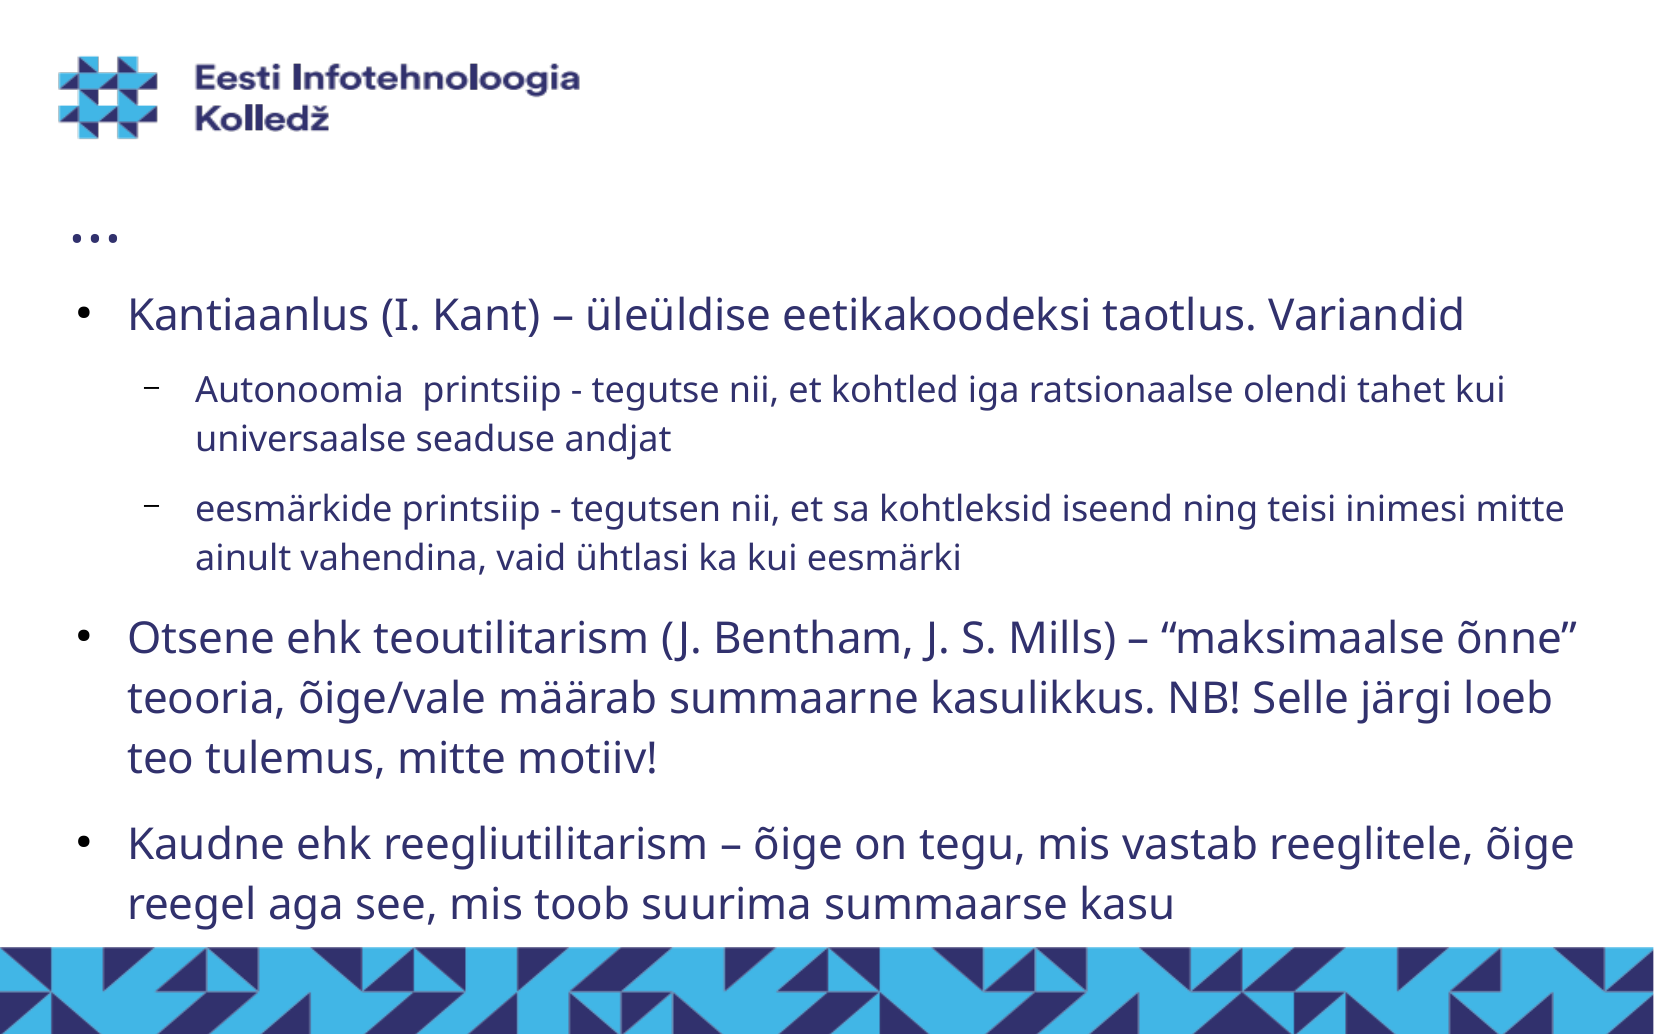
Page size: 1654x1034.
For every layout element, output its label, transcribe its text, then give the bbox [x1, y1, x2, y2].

title ... [68, 147, 1536, 283]
list Kantiaanlus (I. Kant) – üleüldise eetikakoodeksi taotlus. Variandid Autonoomia printsiip - tegutse nii, et kohtled iga ratsionaalse olendi tahet kui universaalse seaduse andjat eesmärkide printsiip - tegutsen nii, et sa kohtleksid iseend ning teisi inimesi mitte ainult vahendina, vaid ühtlasi ka kui eesmärki Otsene ehk teoutilitarism (J. Bentham, J. S. Mills) – “maksimaalse õnne” teooria, õige/vale määrab summaarne kasulikkus. NB! Selle järgi loeb teo tulemus, mitte motiiv! Kaudne ehk reegliutilitarism – õige on tegu, mis vastab reeglitele, õige reegel aga see, mis toob suurima summaarse kasu [59, 283, 1595, 936]
